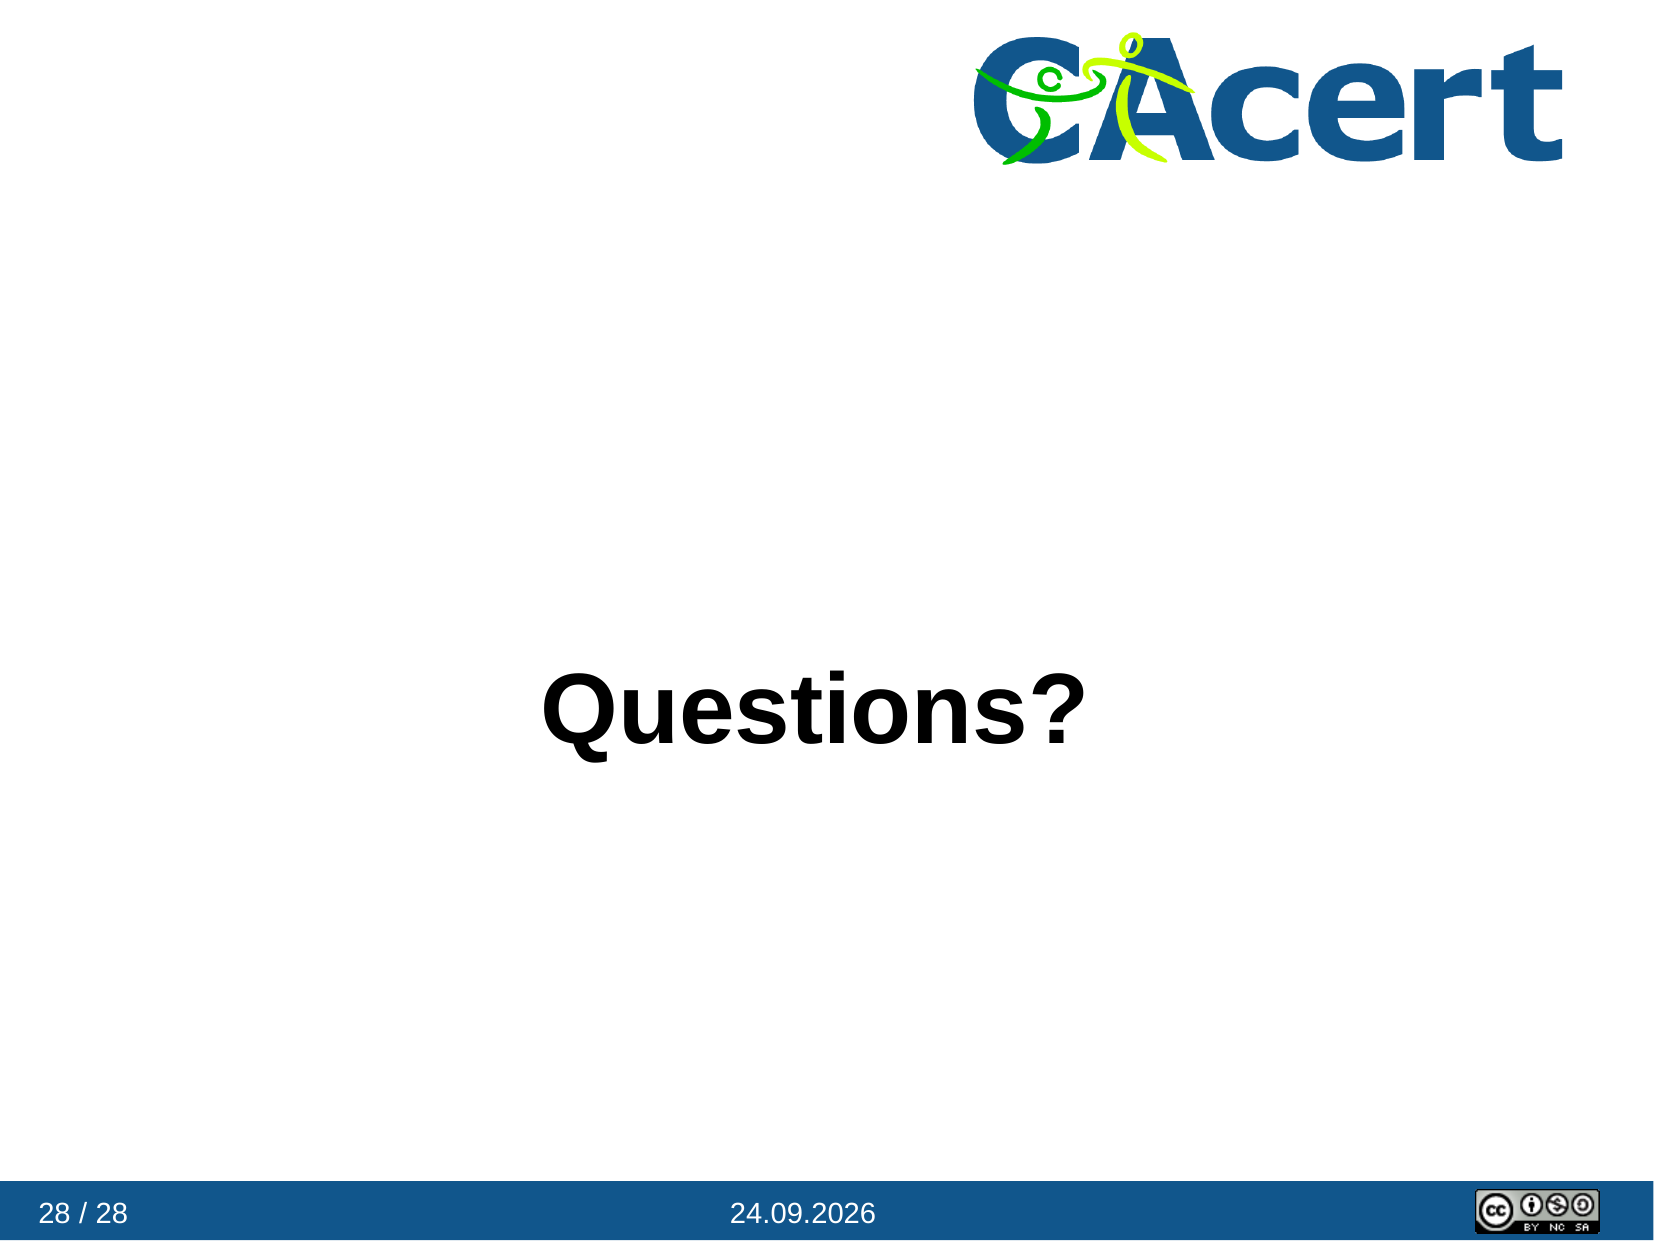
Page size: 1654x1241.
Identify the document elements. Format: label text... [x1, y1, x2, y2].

title Questions? [70, 295, 1560, 1123]
picture [1475, 1189, 1600, 1234]
picture [972, 30, 1564, 166]
